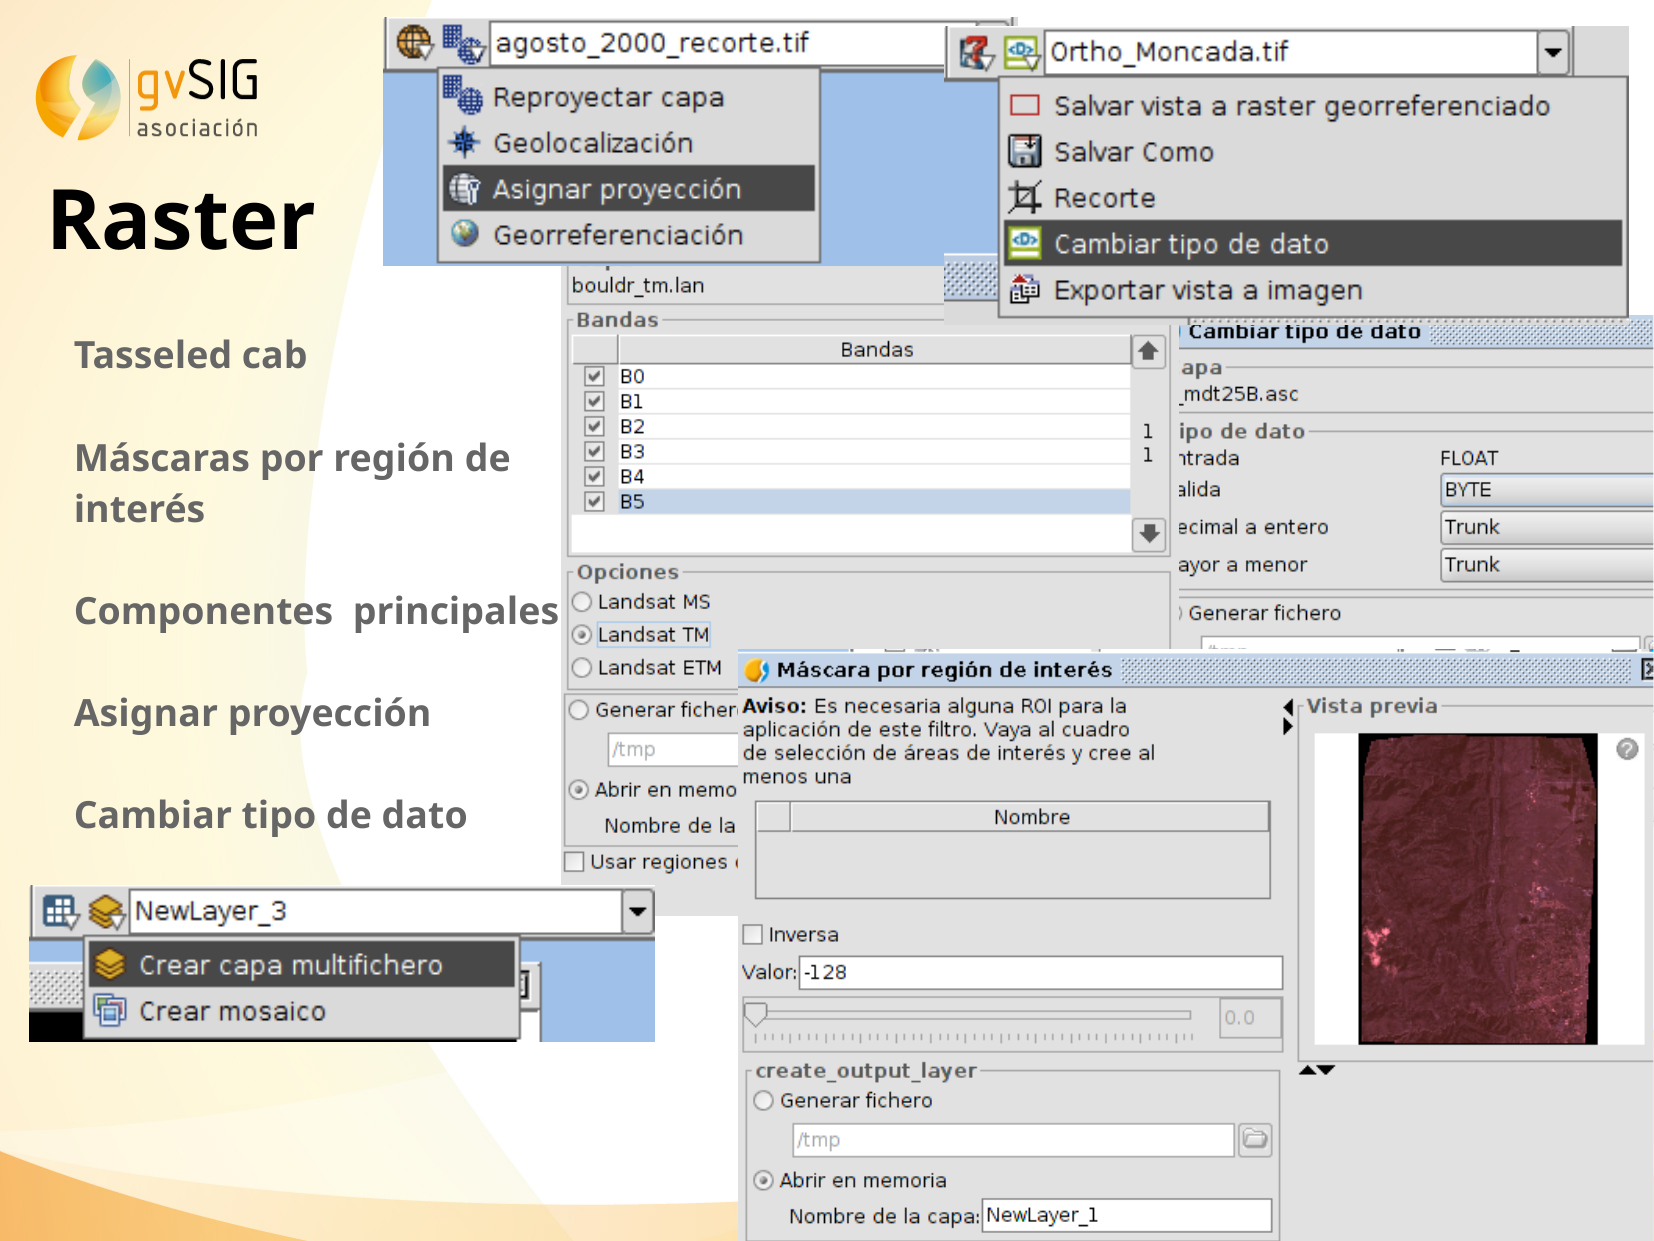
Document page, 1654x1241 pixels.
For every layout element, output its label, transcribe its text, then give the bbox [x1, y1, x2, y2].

text_box Tasseled cab Máscaras por región de interés Componentes principales Asignar proyección Cambiar tipo de dato Crear capas multifichero [59, 321, 561, 885]
picture [0, 0, 1654, 1241]
title Raster [46, 170, 383, 265]
